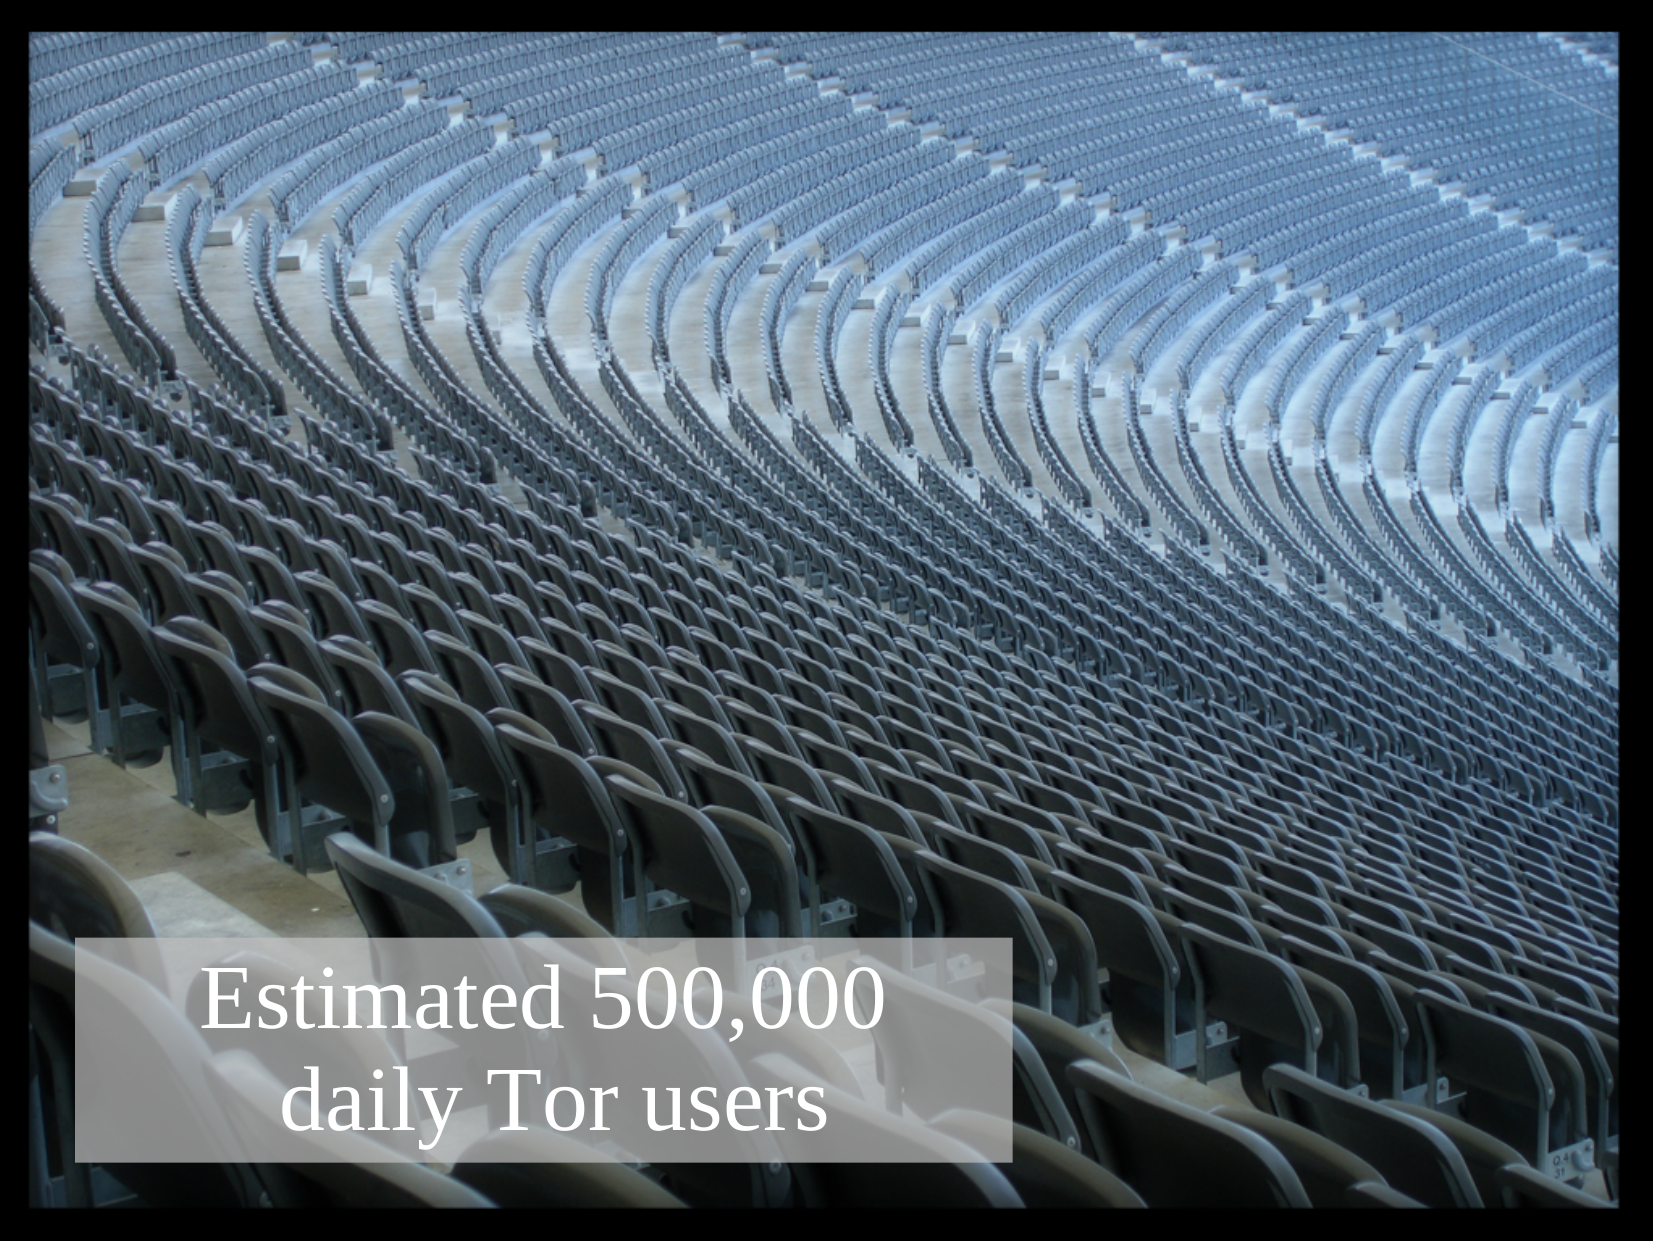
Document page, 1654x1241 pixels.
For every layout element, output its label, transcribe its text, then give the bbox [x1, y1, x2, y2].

title Estimated 500,000 daily Tor users [75, 937, 1013, 1160]
picture [0, 0, 1653, 1238]
